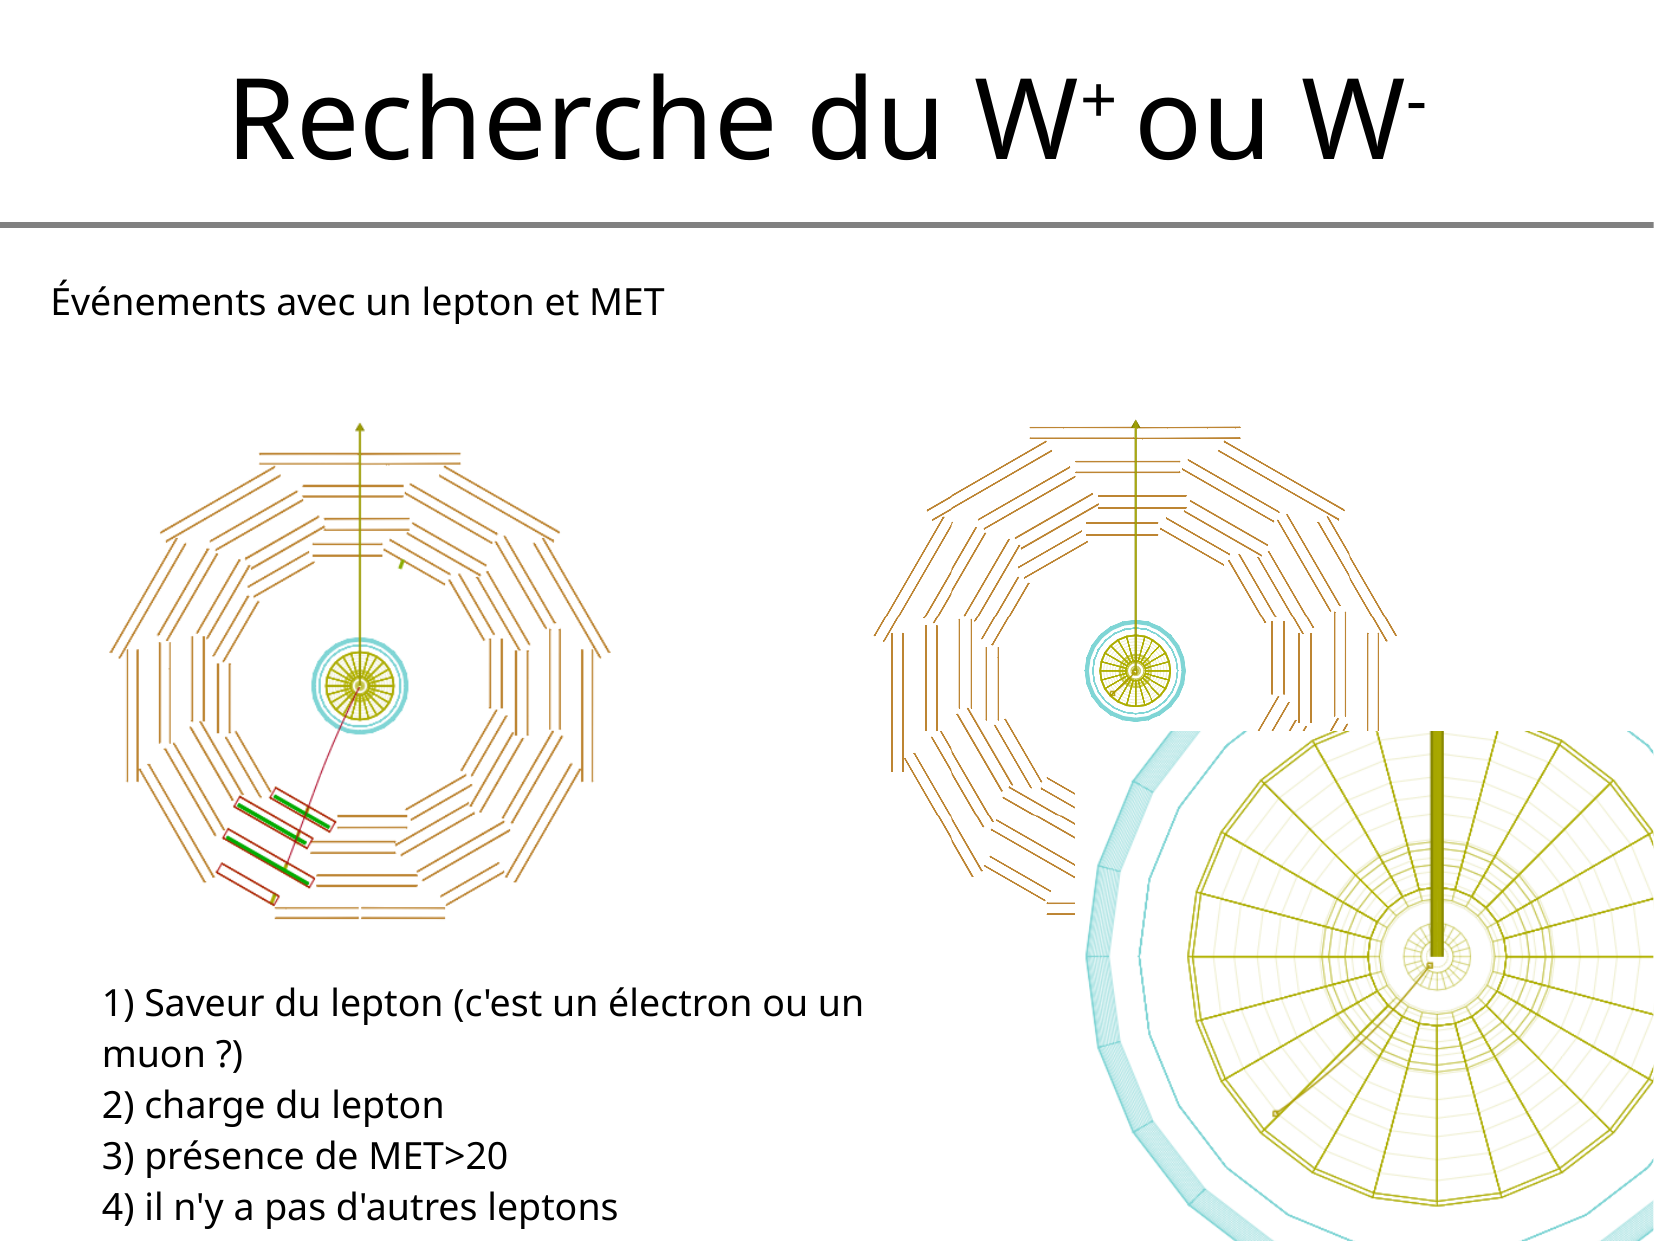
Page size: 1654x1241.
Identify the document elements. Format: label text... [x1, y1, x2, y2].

text_box Recherche du W+ ou W- [0, 31, 1654, 181]
picture [0, 331, 1654, 1241]
text_box Événements avec un lepton et MET [35, 267, 1574, 326]
text_box 1) Saveur du lepton (c'est un électron ou un muon ?) 2) charge du lepton 3) présence de MET>20 4) il n'y a pas d'autres leptons → c'est un bon événement W [87, 969, 1022, 1241]
